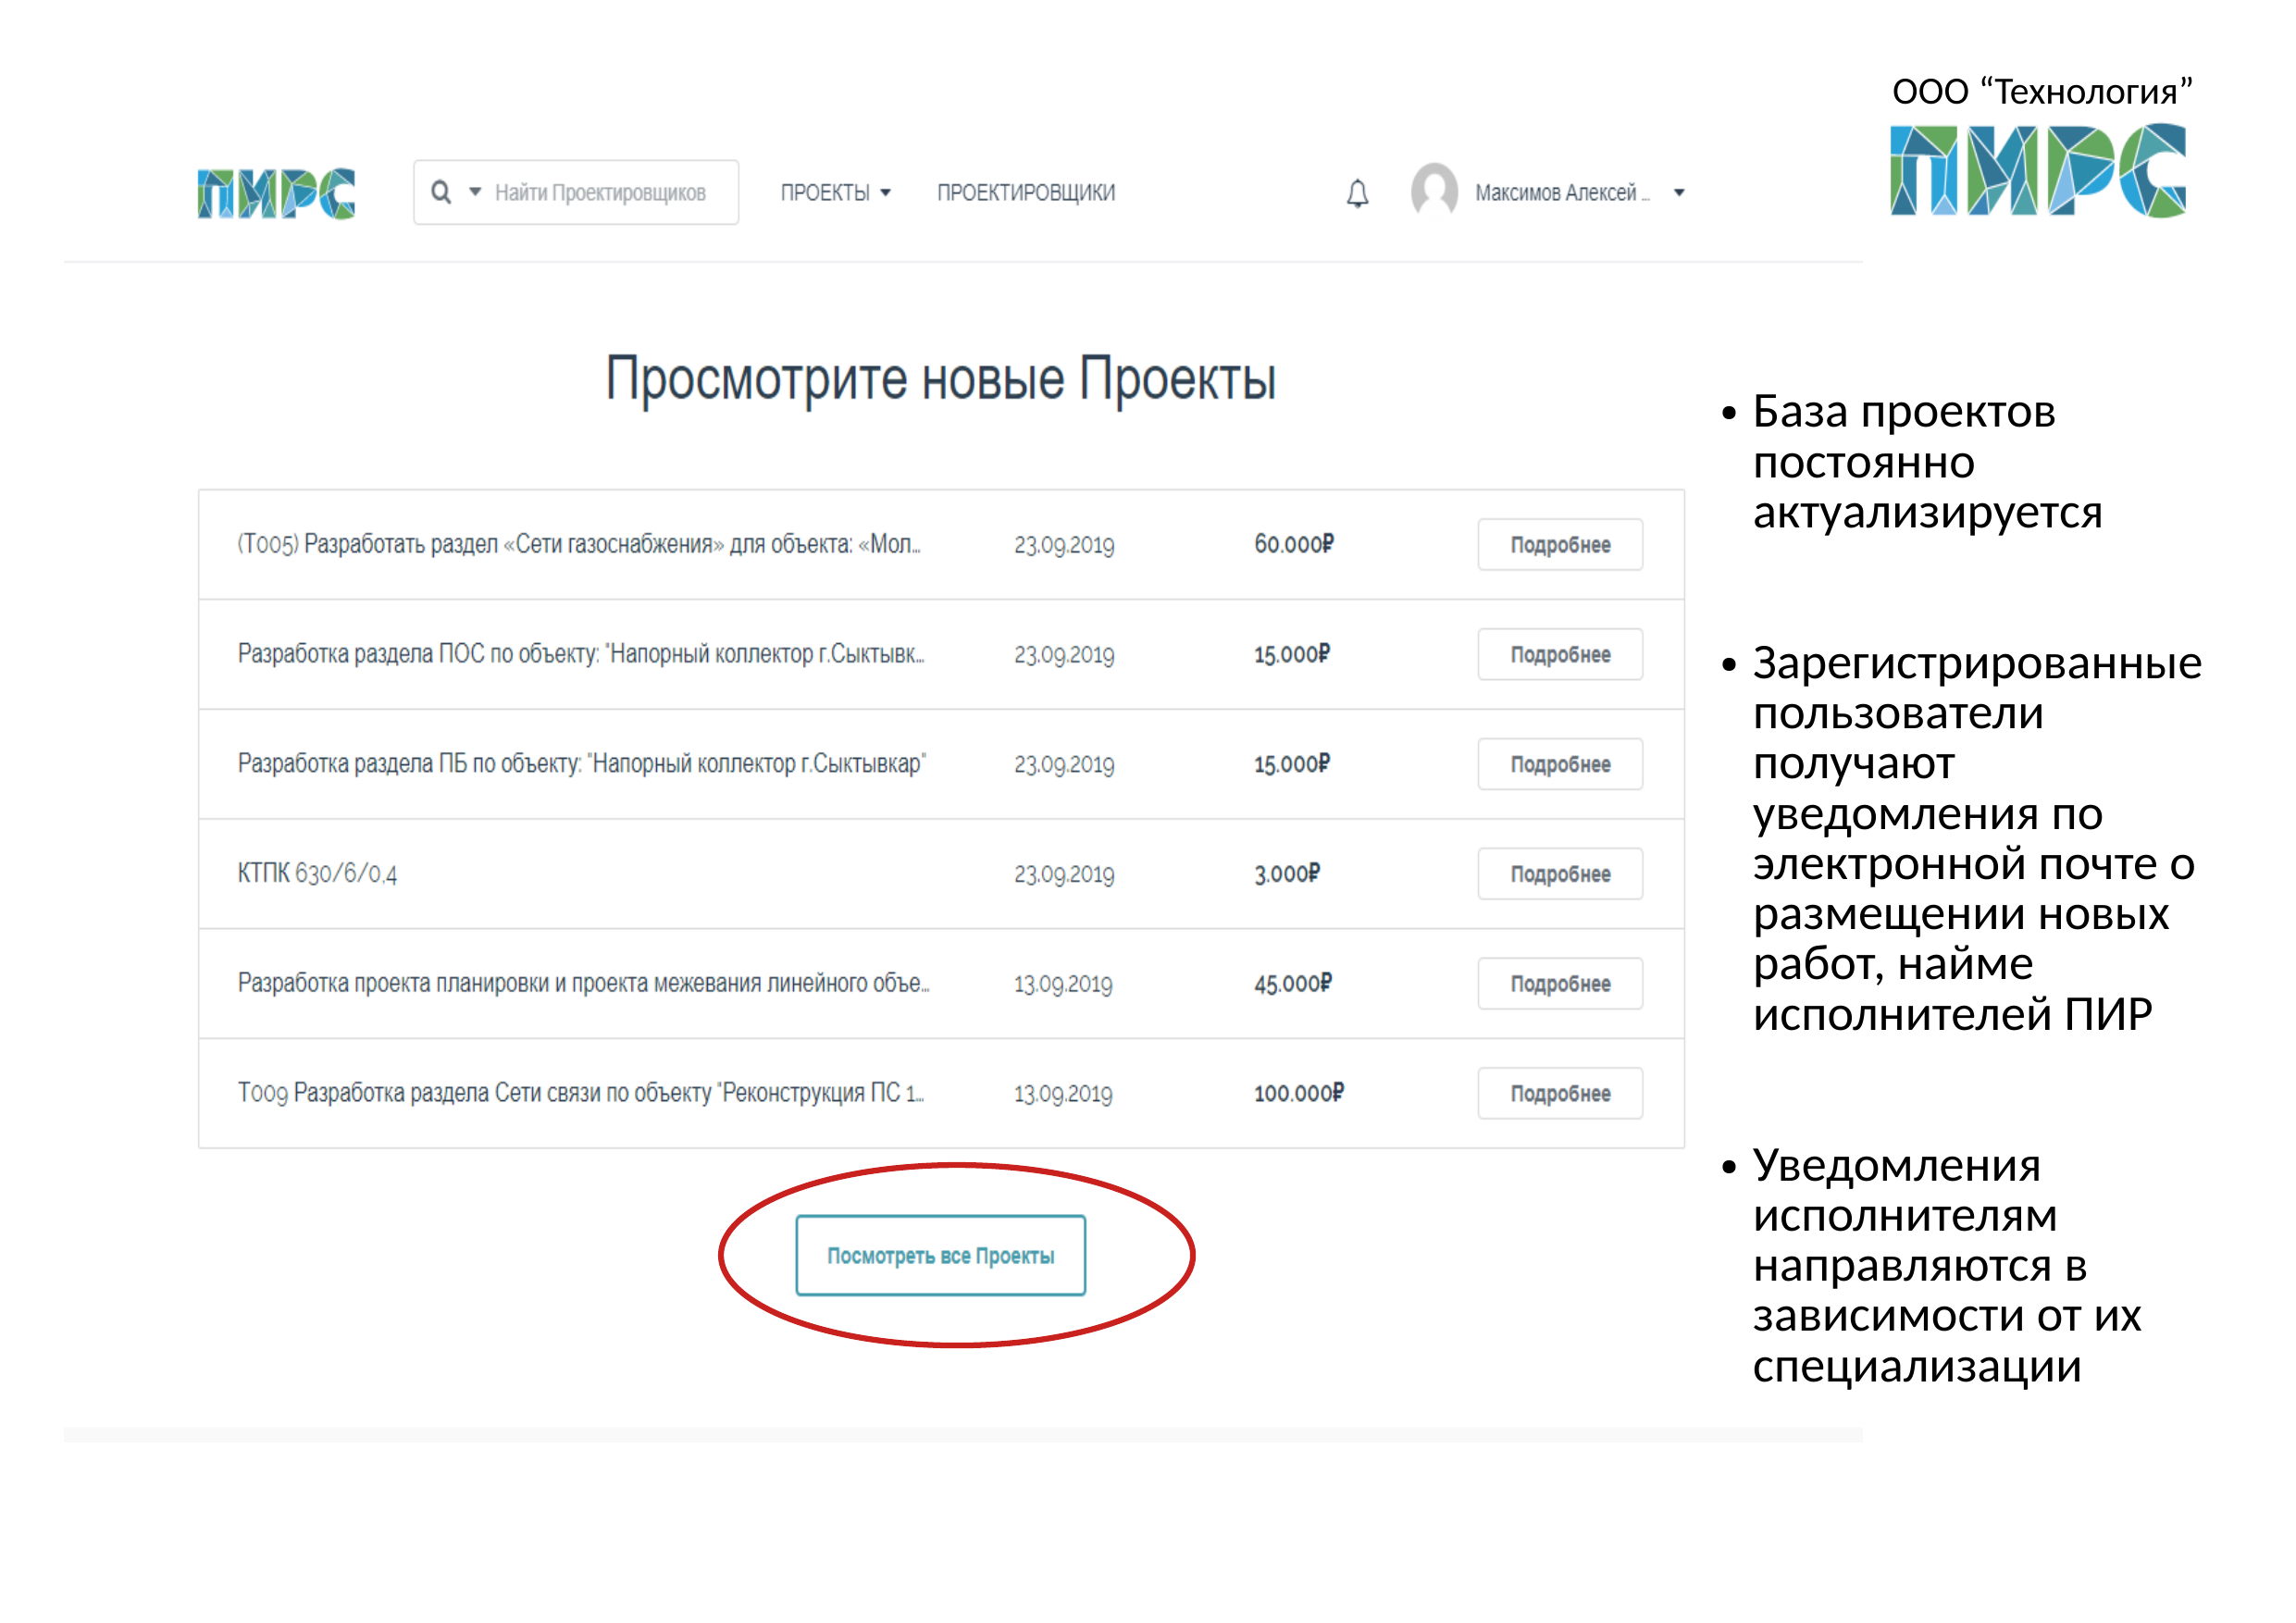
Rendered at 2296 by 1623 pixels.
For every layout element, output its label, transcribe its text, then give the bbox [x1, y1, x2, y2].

picture [1879, 139, 2197, 233]
picture [64, 137, 1863, 1443]
text_box База проектов постоянно актуализируется Зарегистрированные пользователи получают уведомления по электронной почте о размещении новых работ, найме исполнителей ПИР Уведомления исполнителям направляются в зависимости от их специализации [1706, 382, 2221, 1402]
text_box ООО “Технология” [1879, 68, 2209, 139]
